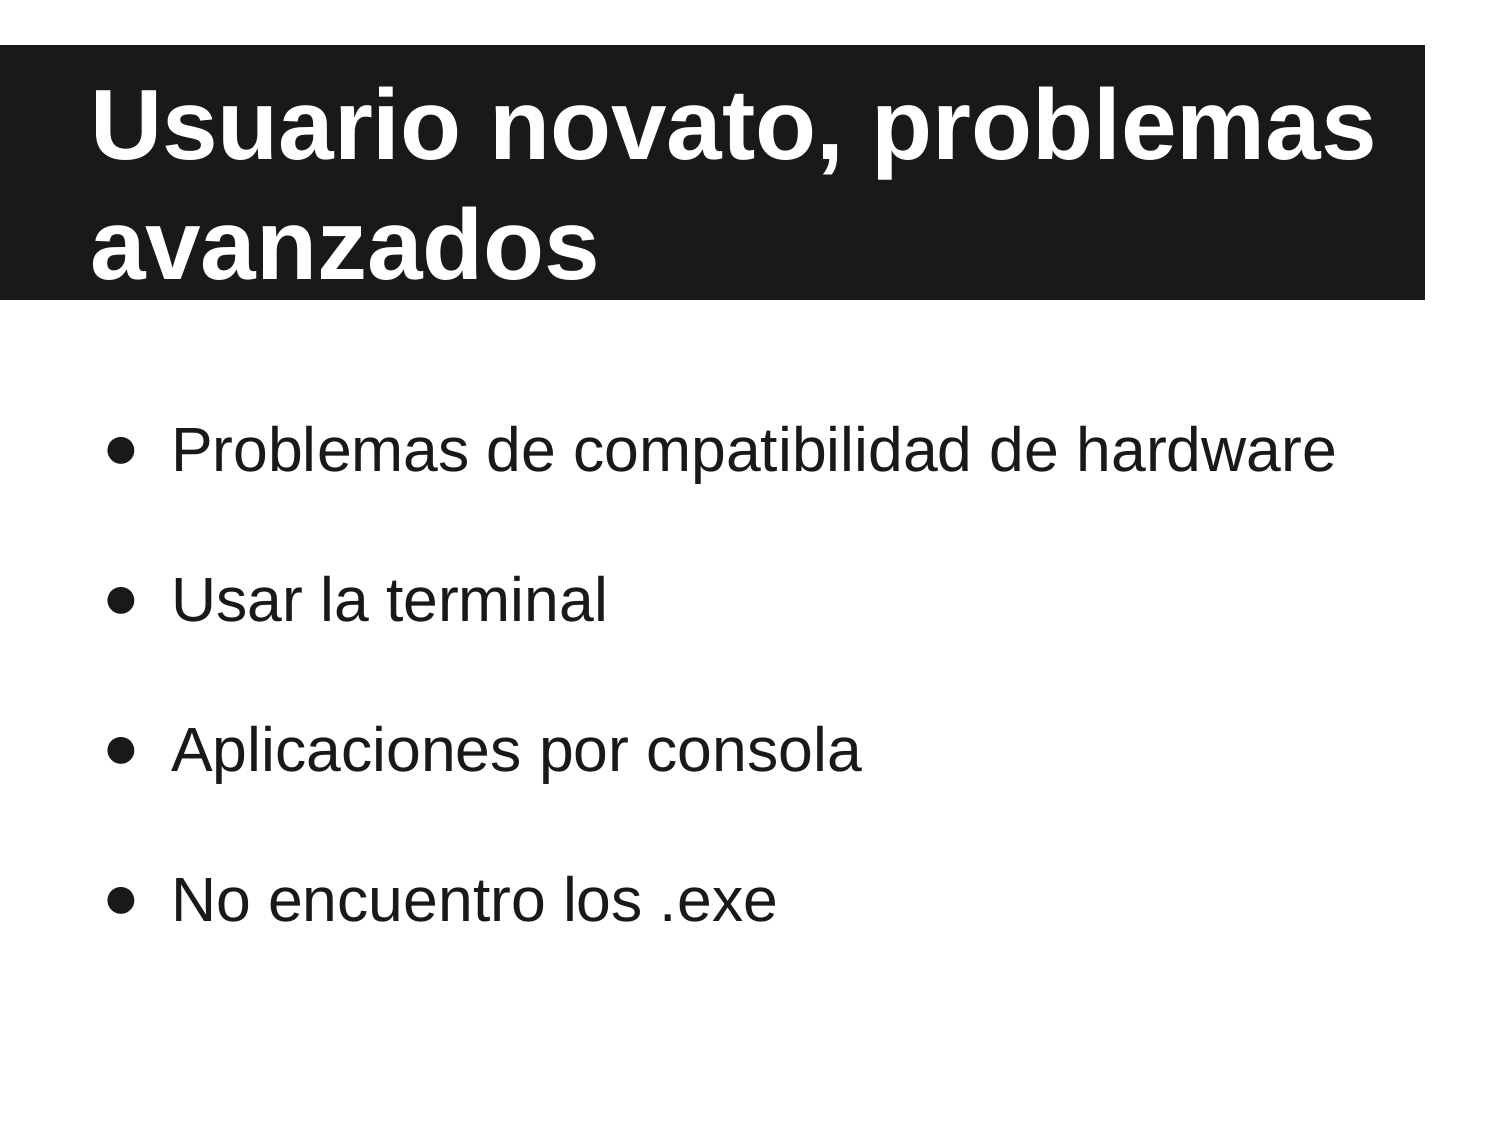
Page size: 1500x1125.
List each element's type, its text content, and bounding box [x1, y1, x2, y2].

title Usuario novato, problemas avanzados [75, 45, 1426, 295]
list Problemas de compatibilidad de hardware Usar la terminal Aplicaciones por consola No encuentro los .exe [75, 319, 1426, 1078]
